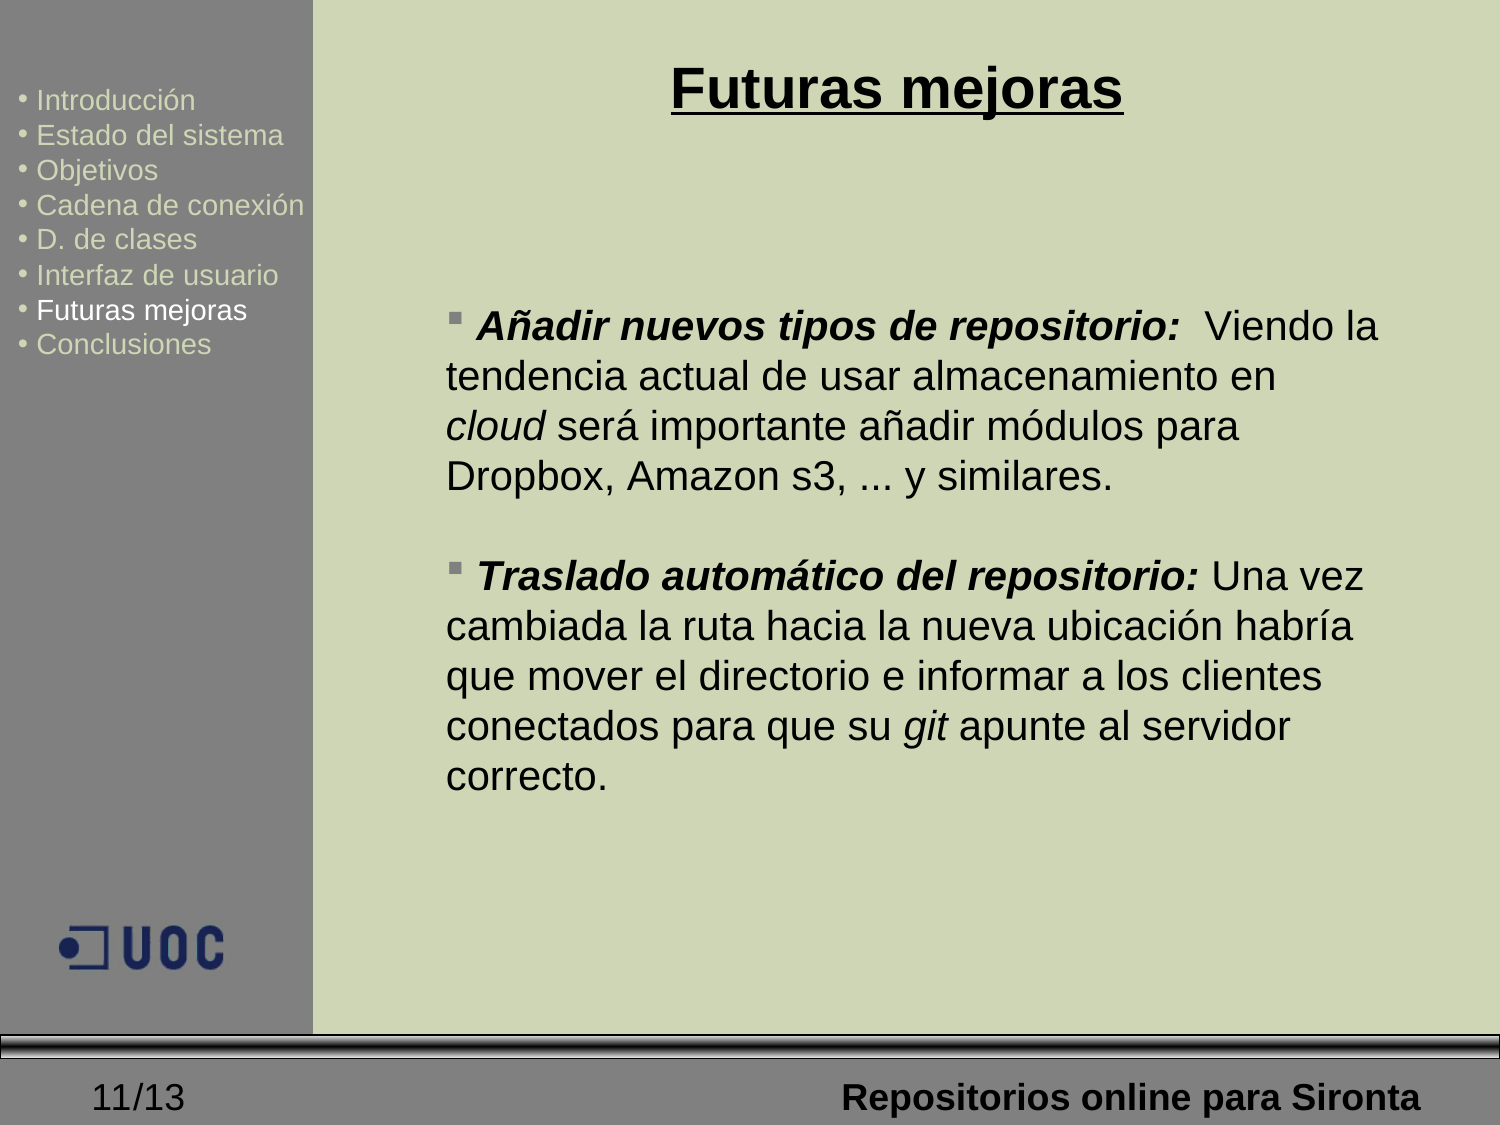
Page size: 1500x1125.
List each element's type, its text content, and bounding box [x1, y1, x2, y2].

text_box Futuras mejoras [655, 42, 1140, 129]
text_box [0, 0, 1500, 1059]
text_box Añadir nuevos tipos de repositorio: Viendo la tendencia actual de usar almacenamiento en cloud será importante añadir módulos para Dropbox, Amazon s3, ... y similares. Traslado automático del repositorio: Una vez cambiada la ruta hacia la nueva ubicación habría que mover el directorio e informar a los clientes conectados para que su git apunte al servidor correcto. [430, 290, 1404, 907]
text_box Repositorios online para Sironta [826, 1064, 1500, 1125]
picture [59, 915, 237, 988]
text_box Introducción Estado del sistema Objetivos Cadena de conexión D. de clases Interfaz de usuario Futuras mejoras Conclusiones [3, 73, 320, 439]
